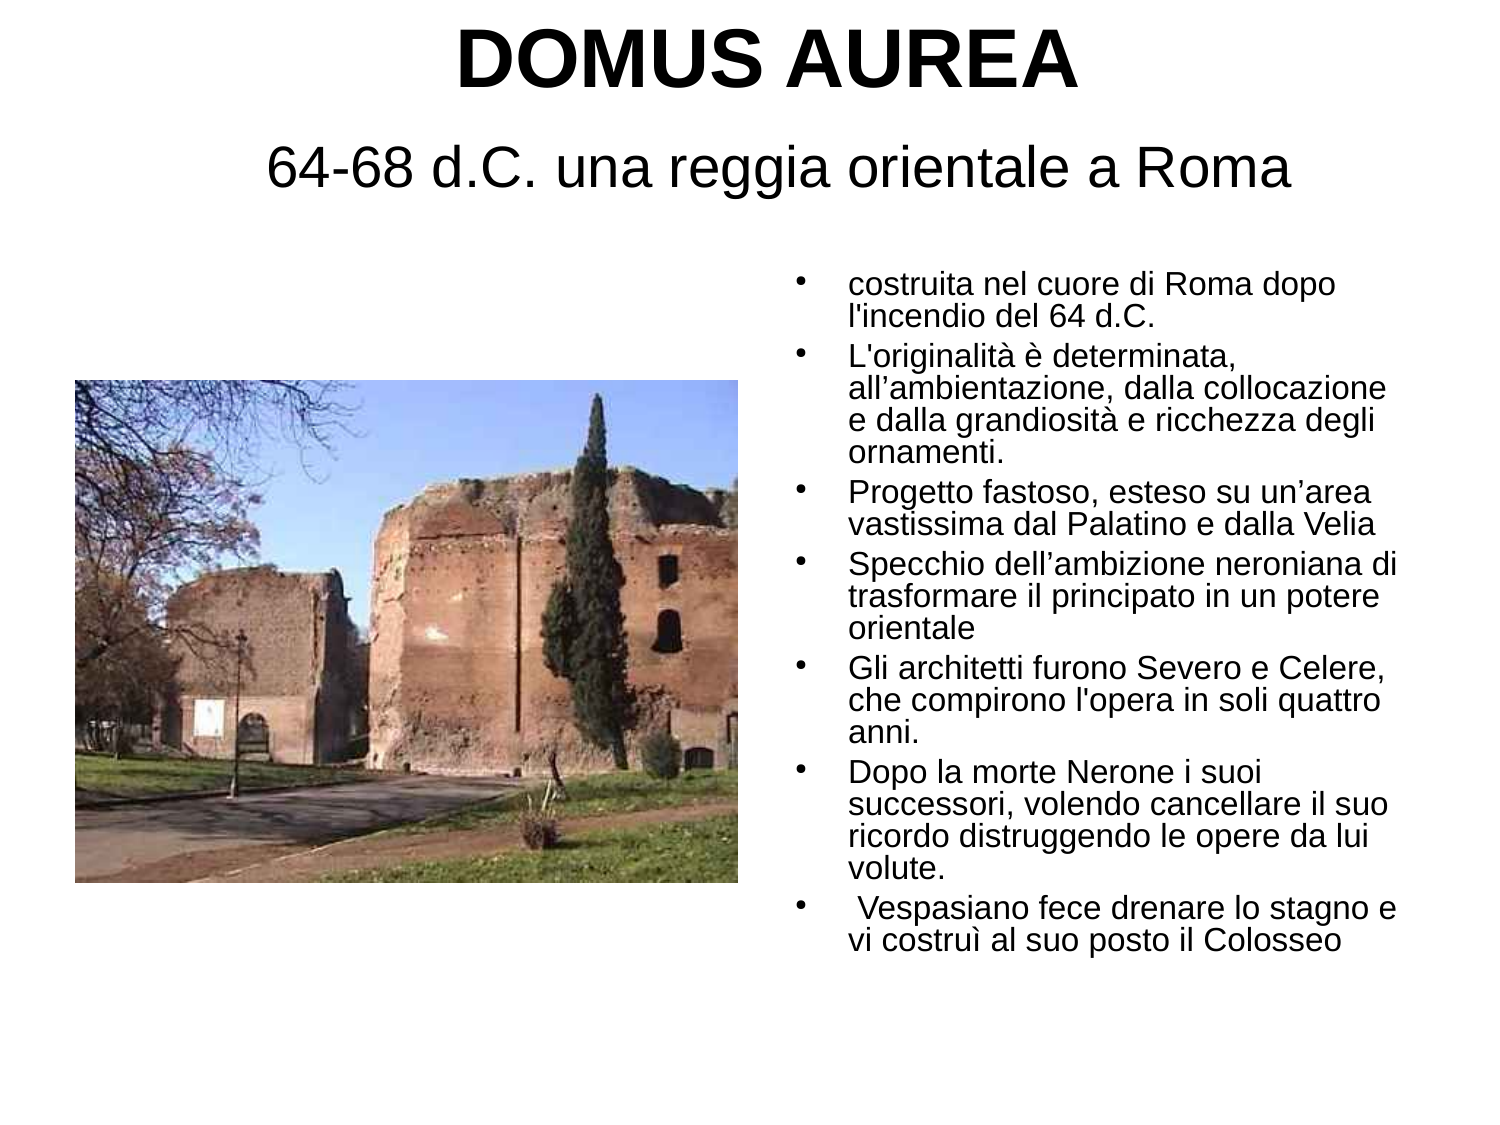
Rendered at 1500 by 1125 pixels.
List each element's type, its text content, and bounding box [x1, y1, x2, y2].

title DOMUS AUREA 64-68 d.C. una reggia orientale a Roma [75, 45, 1426, 233]
picture [75, 380, 738, 883]
list costruita nel cuore di Roma dopo l'incendio del 64 d.C. L'originalità è determinata, all’ambientazione, dalla collocazione e dalla grandiosità e ricchezza degli ornamenti. Progetto fastoso, esteso su un’area vastissima dal Palatino e dalla Velia Specchio dell’ambizione neroniana di trasformare il principato in un potere orientale Gli architetti furono Severo e Celere, che compirono l'opera in soli quattro anni. Dopo la morte Nerone i suoi successori, volendo cancellare il suo ricordo distruggendo le opere da lui volute. Vespasiano fece drenare lo stagno e vi costruì al suo posto il Colosseo [762, 262, 1426, 1000]
